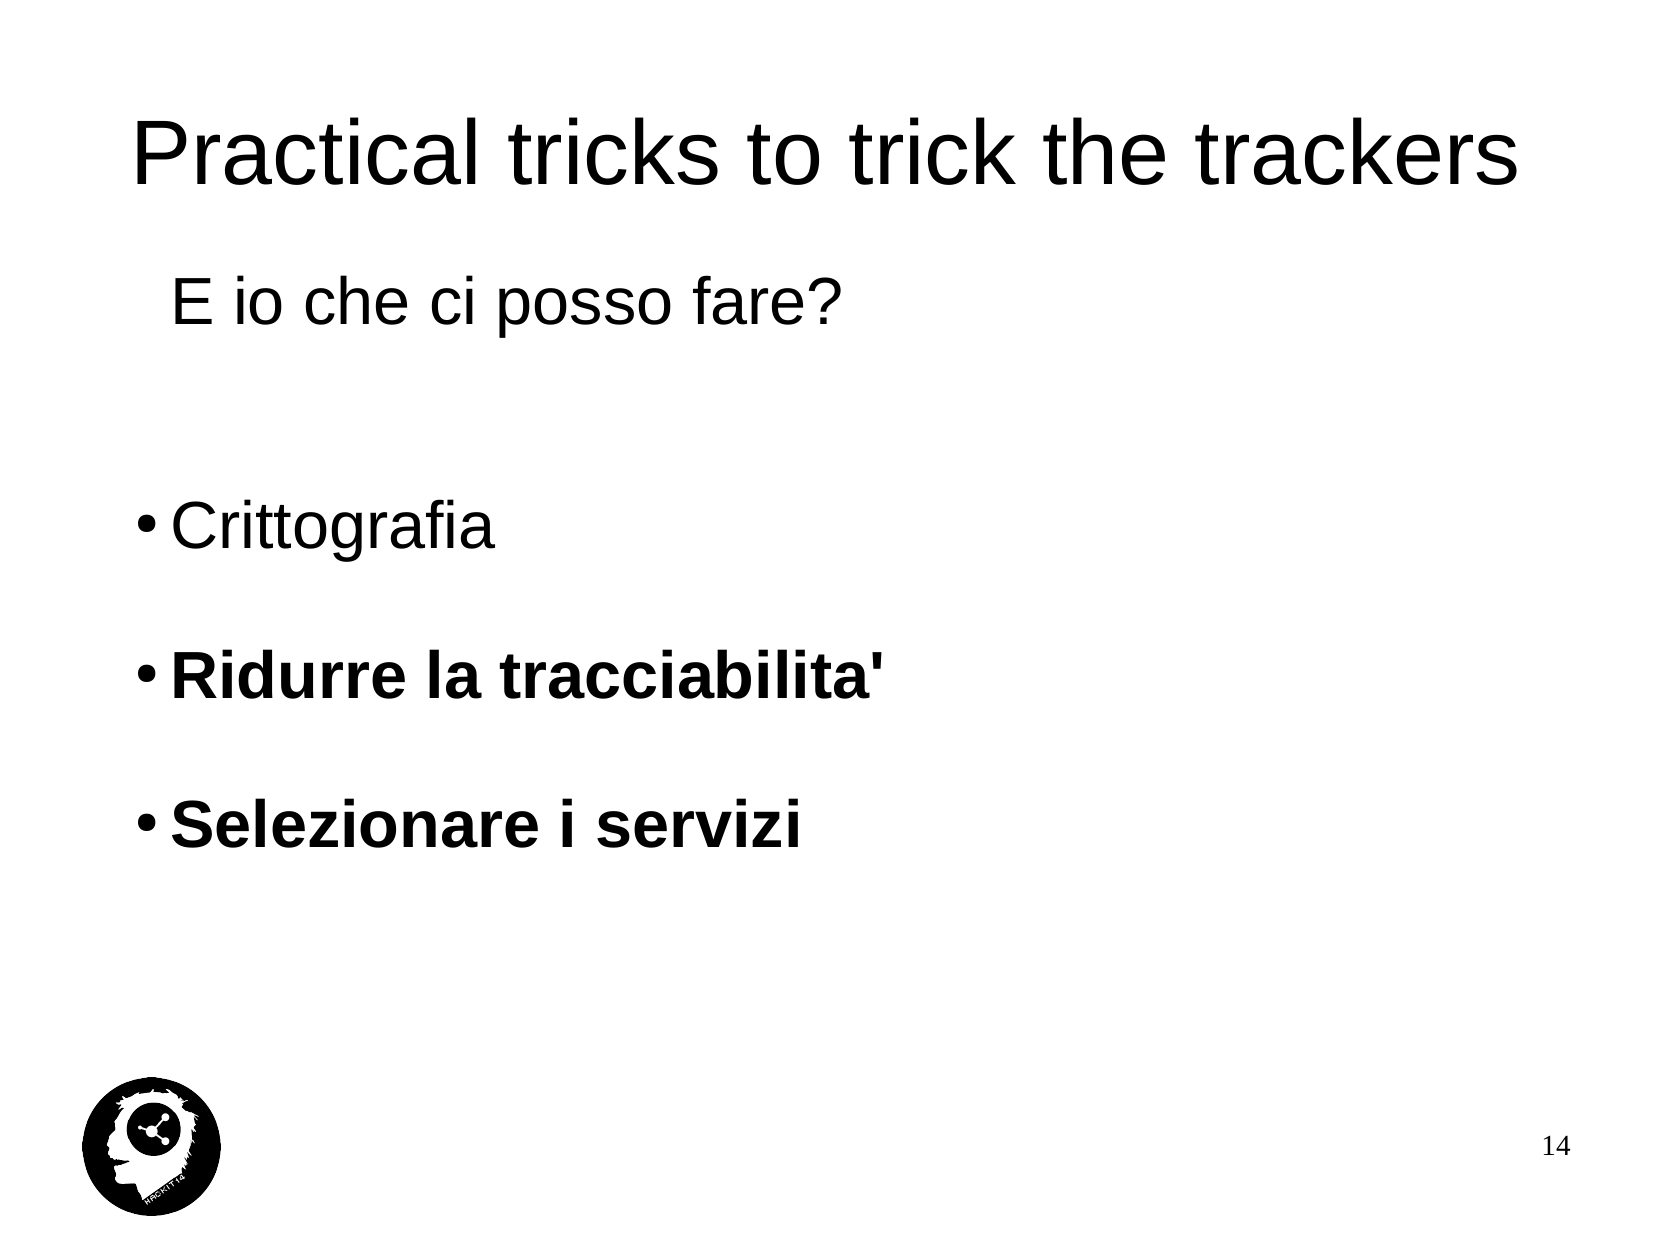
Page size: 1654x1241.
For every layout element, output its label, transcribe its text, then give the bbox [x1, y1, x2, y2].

title Practical tricks to trick the trackers [82, 49, 1571, 257]
picture [82, 1077, 221, 1216]
text_box E io che ci posso fare? Crittografia Ridurre la tracciabilita' Selezionare i servizi [120, 256, 1531, 945]
